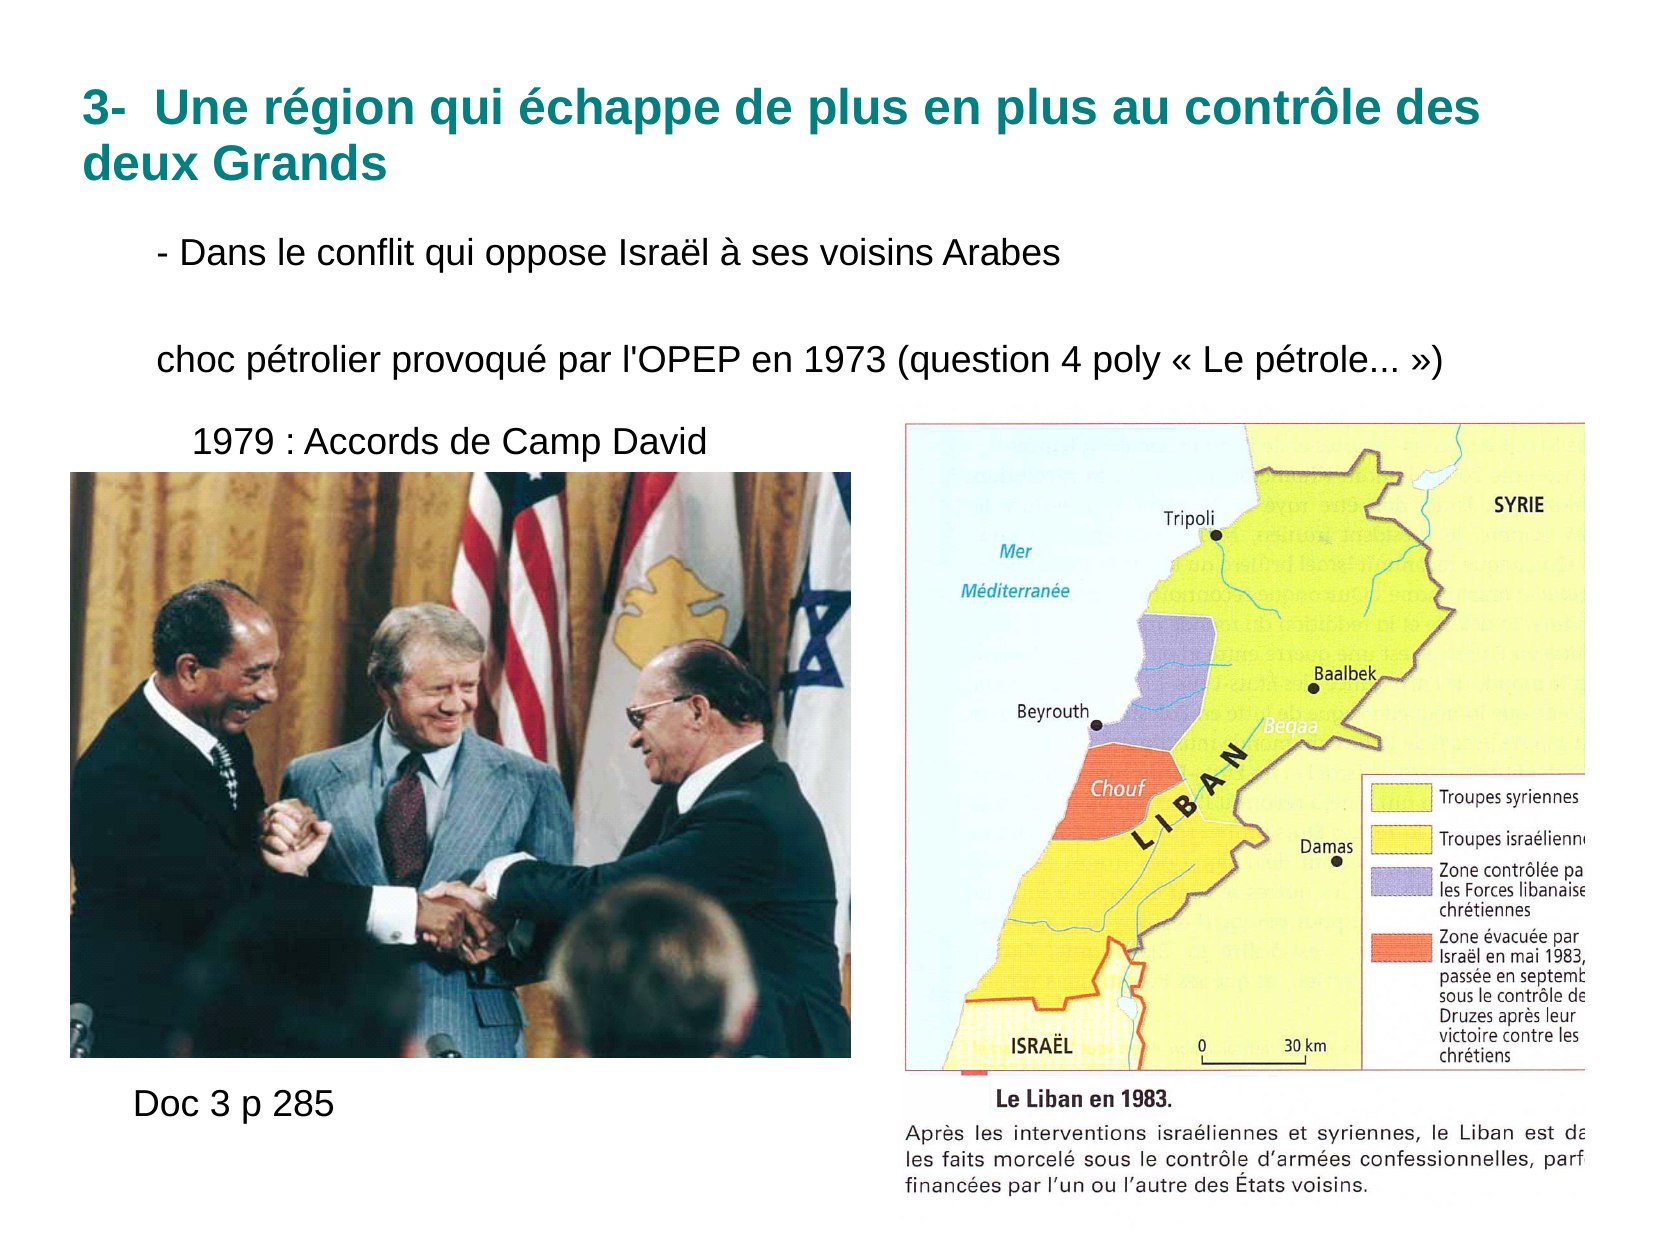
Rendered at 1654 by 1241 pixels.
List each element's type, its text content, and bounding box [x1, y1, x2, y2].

text_box 1979 : Accords de Camp David [177, 413, 734, 471]
text_box Doc 3 p 285 [118, 1074, 350, 1132]
picture [70, 472, 851, 1058]
text_box - Dans le conflit qui oppose Israël à ses voisins Arabes [141, 224, 1077, 282]
text_box 3- Une région qui échappe de plus en plus au contrôle des deux Grands [67, 71, 1512, 201]
picture [897, 403, 1595, 1229]
text_box choc pétrolier provoqué par l'OPEP en 1973 (question 4 poly « Le pétrole... ») [141, 330, 1583, 388]
